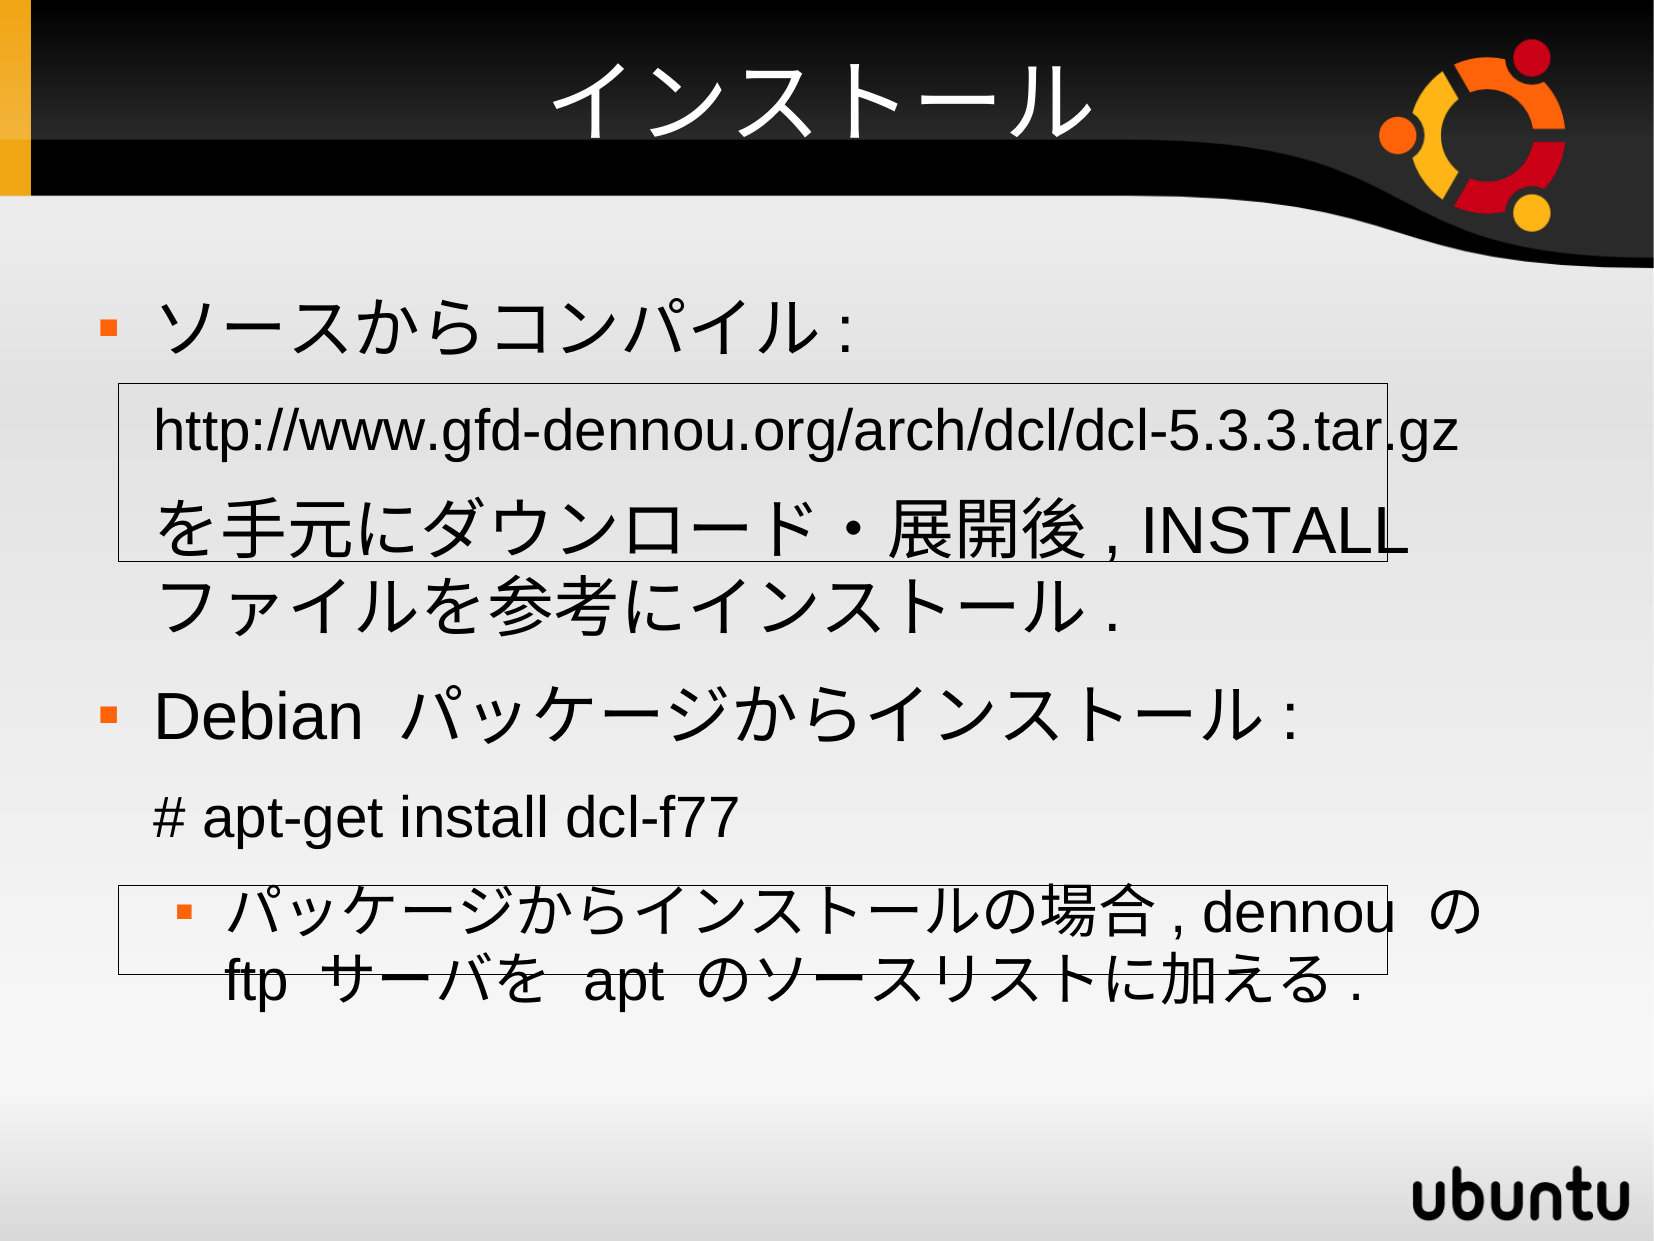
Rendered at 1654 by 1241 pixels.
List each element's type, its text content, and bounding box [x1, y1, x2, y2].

list ソースからコンパイル: http://www.gfd-dennou.org/arch/dcl/dcl-5.3.3.tar.gz を手元にダウンロード・展開後, INSTALL ファイルを参考にインストール. Debian パッケージからインストール: # apt-get install dcl-f77 パッケージからインストールの場合, dennou の ftp サーバを apt のソースリストに加える. [82, 290, 1571, 1150]
picture [0, 0, 1654, 1241]
title インストール [76, 7, 1565, 200]
